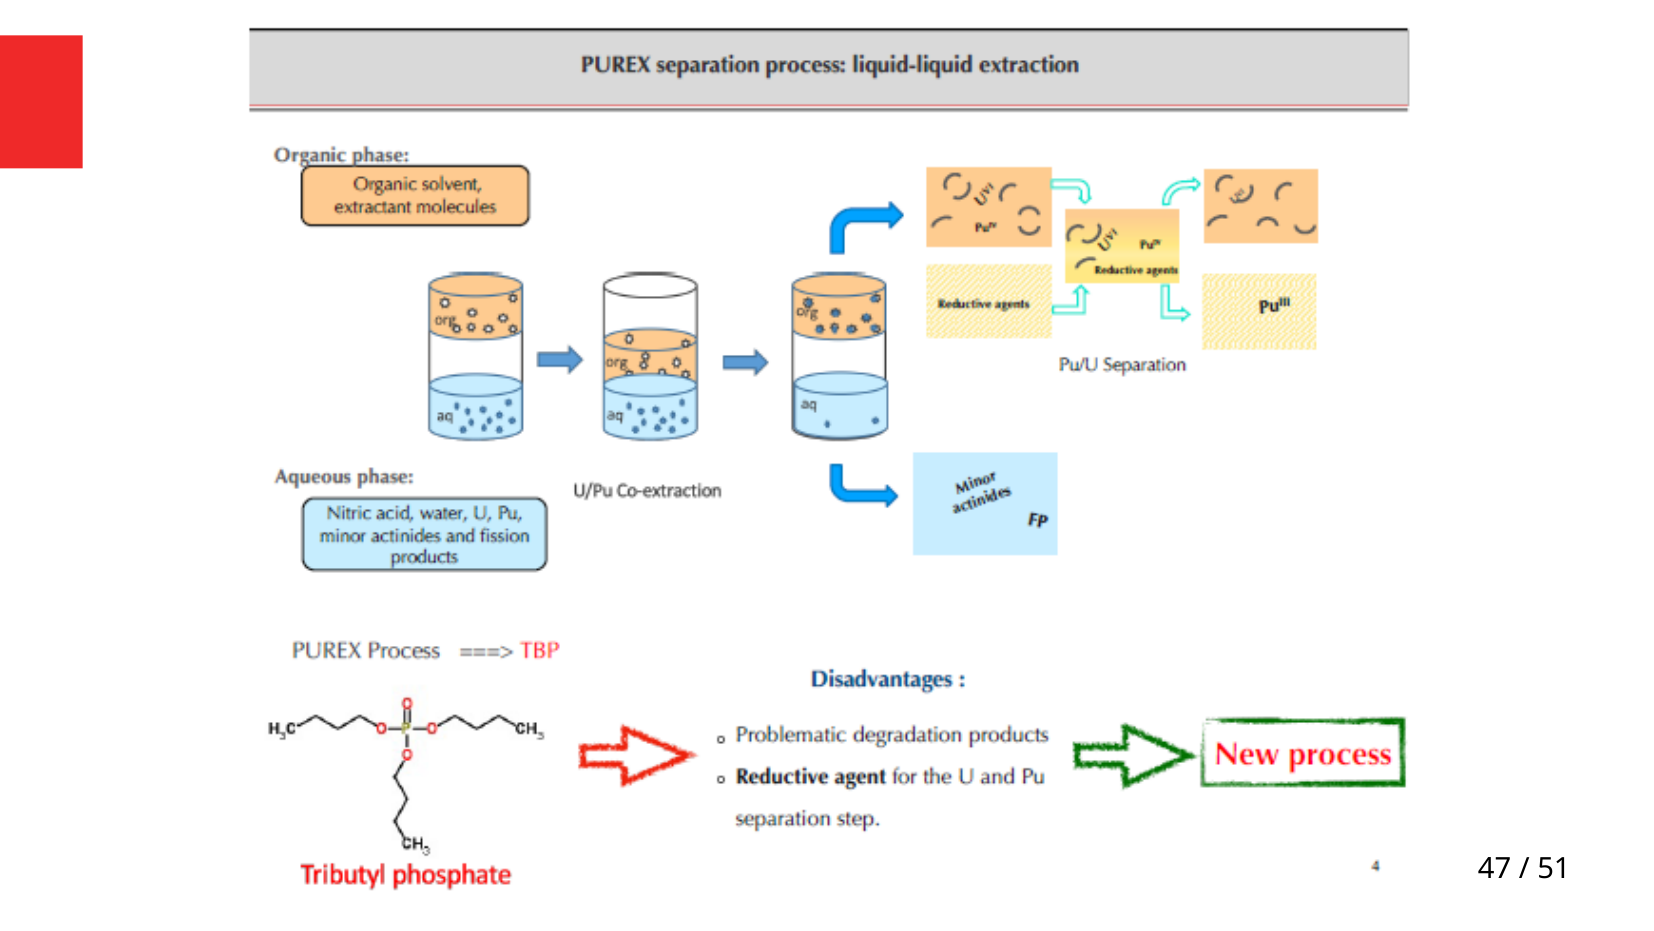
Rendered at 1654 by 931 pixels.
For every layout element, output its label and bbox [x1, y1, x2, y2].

picture [208, 23, 1446, 898]
